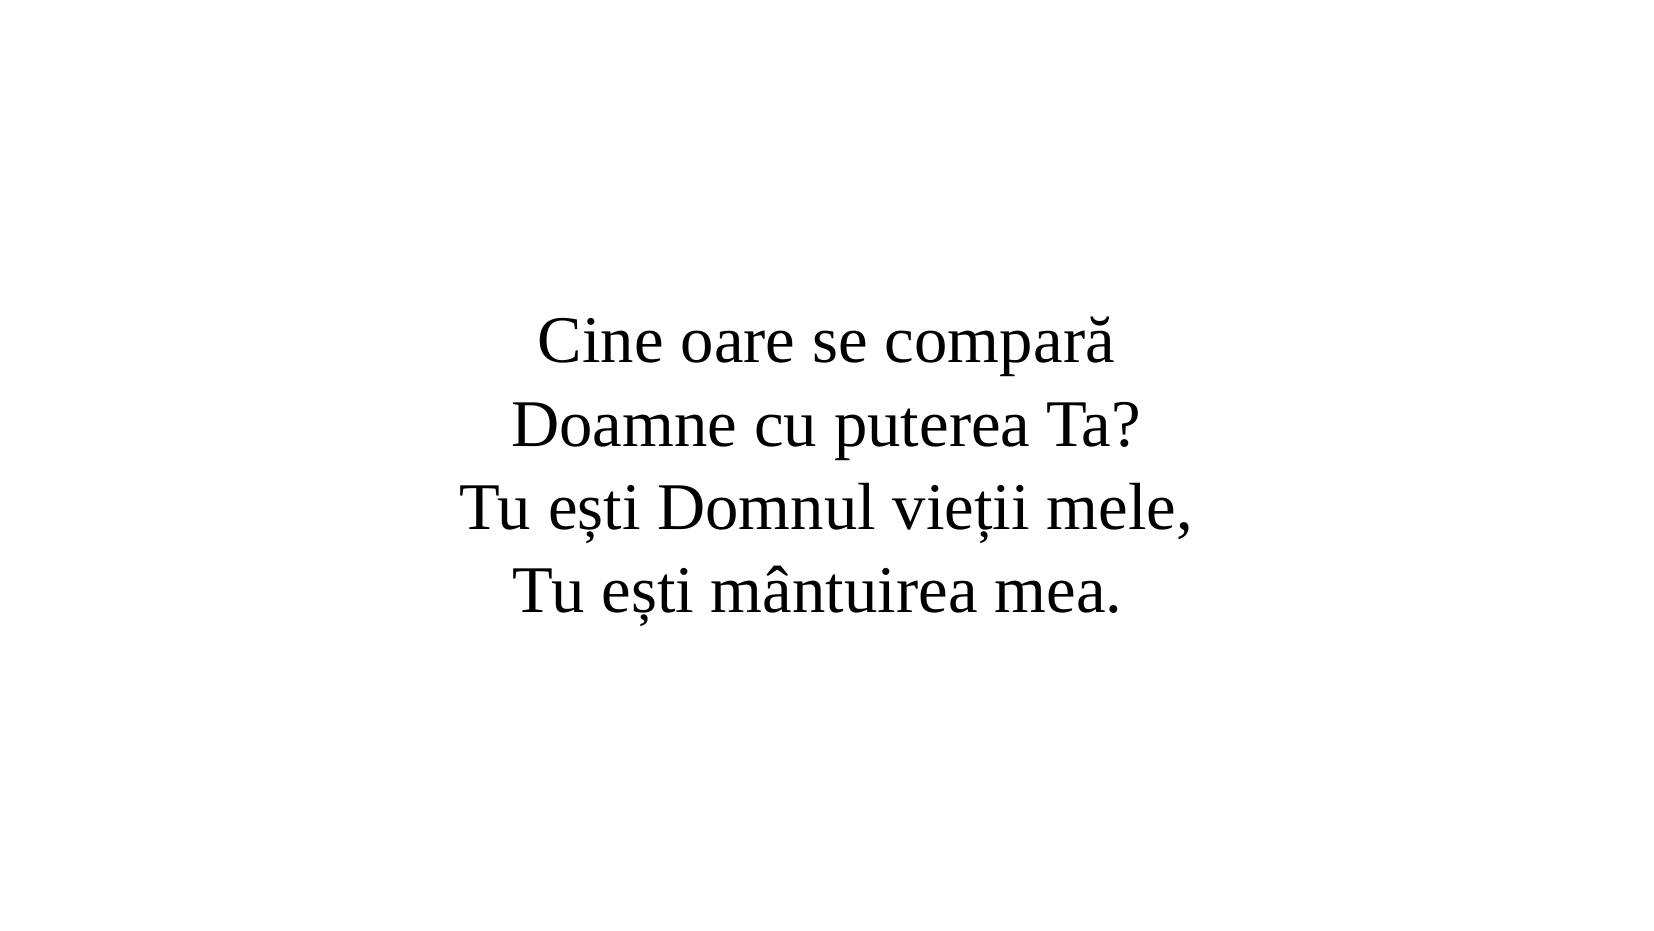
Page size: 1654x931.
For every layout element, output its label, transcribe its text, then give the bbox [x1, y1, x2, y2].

subtitle Cine oare se compară Doamne cu puterea Ta? Tu ești Domnul vieții mele, Tu ești mântuirea mea. [300, 150, 1354, 781]
